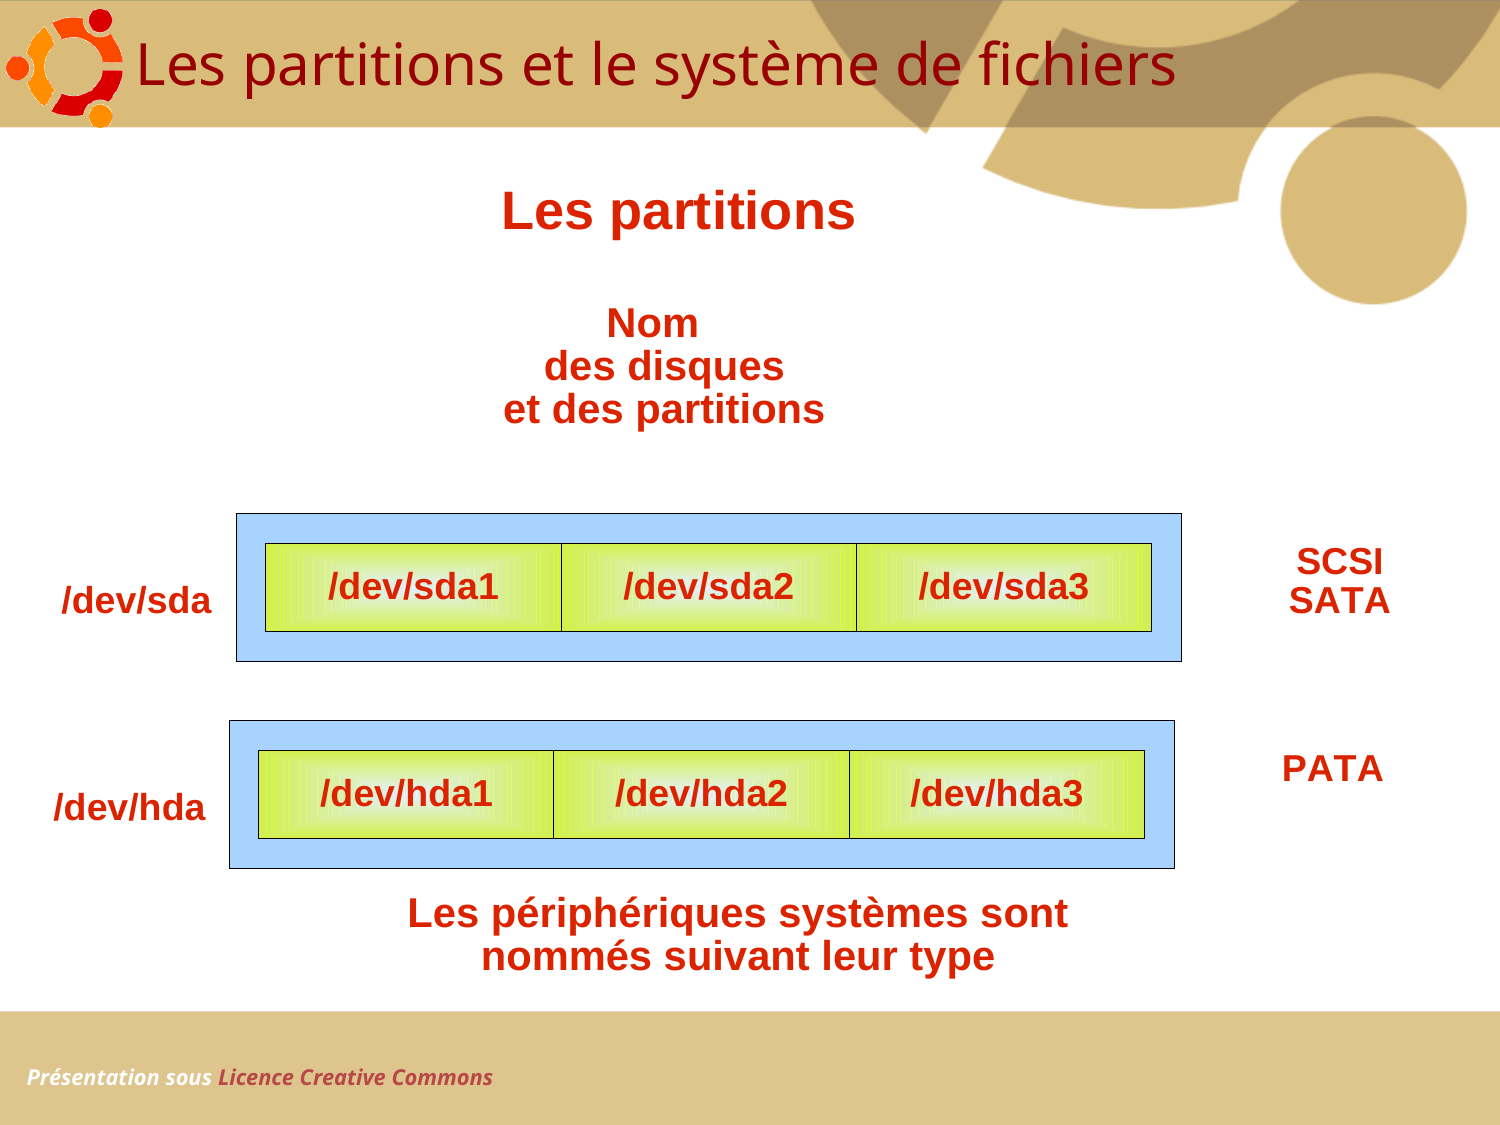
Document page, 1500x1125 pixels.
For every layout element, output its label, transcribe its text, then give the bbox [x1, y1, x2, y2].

text_box /dev/sda2 [561, 543, 857, 632]
text_box /dev/sda1 [265, 543, 561, 632]
text_box /dev/hda [29, 781, 230, 839]
text_box [236, 513, 1182, 662]
text_box SCSI SATA [1240, 536, 1440, 632]
title Les partitions et le système de fichiers [135, 0, 1417, 177]
text_box /dev/hda2 [553, 750, 850, 839]
text_box /dev/hda1 [258, 750, 553, 839]
text_box Nom des disques et des partitions [472, 295, 857, 443]
text_box PATA [1233, 742, 1433, 800]
text_box /dev/sda [36, 575, 237, 632]
text_box [229, 720, 1175, 869]
text_box /dev/sda3 [857, 543, 1152, 632]
text_box /dev/hda3 [850, 750, 1145, 839]
picture [0, 0, 1500, 557]
text_box Les partitions [472, 177, 886, 253]
text_box Les périphériques systèmes sont nommés suivant leur type [383, 885, 1093, 1034]
